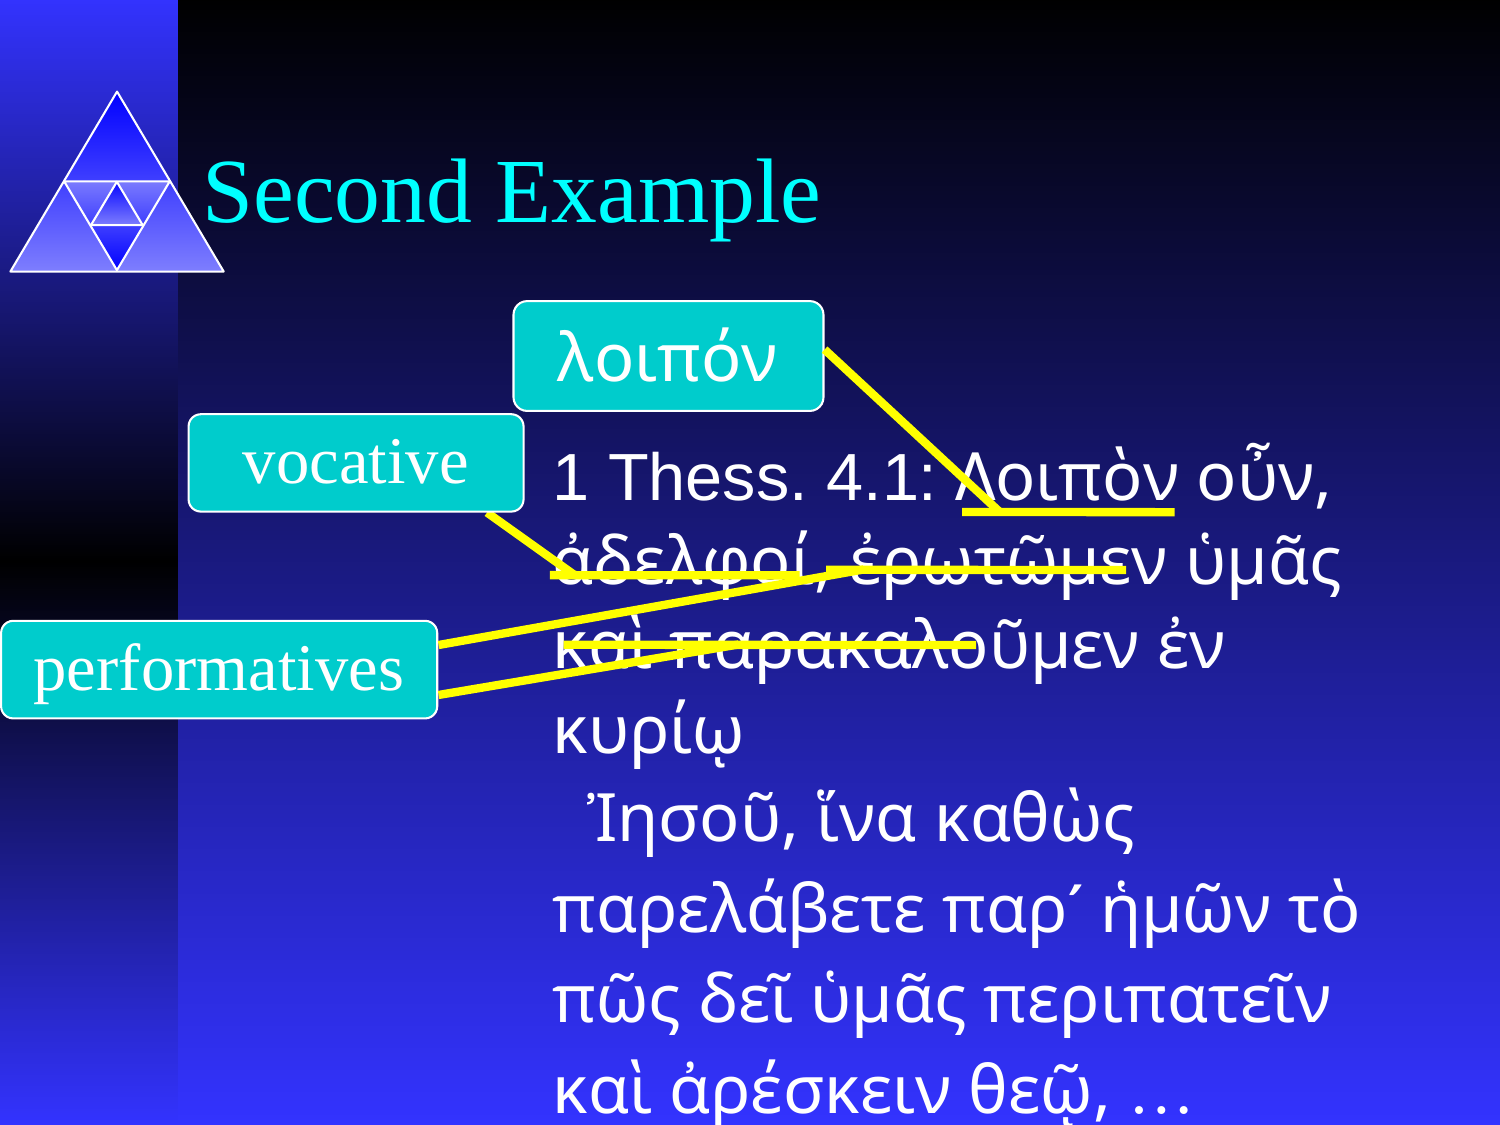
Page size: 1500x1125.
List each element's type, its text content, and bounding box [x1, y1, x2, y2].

text_box [1, 620, 438, 719]
text_box 1 Thess. 4.1: Λοιπὸν οὖν, ἀδελφοί, ἐρωτῶμεν ὑμᾶς καὶ παρακαλοῦμεν ἐν κυρίῳ Ἰησοῦ, ἵνα καθὼς παρελάβετε παρʹ ἡμῶν τὸ πῶς δεῖ ὑμᾶς περιπατεῖν καὶ ἀρέσκειν θεῷ, … [537, 555, 723, 623]
text_box [188, 414, 524, 512]
text_box [513, 301, 824, 411]
text_box vocative [192, 418, 520, 508]
title Second Example [187, 99, 1463, 288]
text_box λοιπόν [517, 305, 819, 407]
text_box 1 Thess. 4.1: Λοιπὸν οὖν, ἀδελφοί, ἐρωτῶμεν ὑμᾶς καὶ παρακαλοῦμεν ἐν κυρίῳ Ἰησοῦ, ἵνα καθὼς παρελάβετε παρʹ ἡμῶν τὸ πῶς δεῖ ὑμᾶς περιπατεῖν καὶ ἀρέσκειν θεῷ, … [537, 424, 1438, 1125]
text_box performatives [5, 624, 433, 715]
